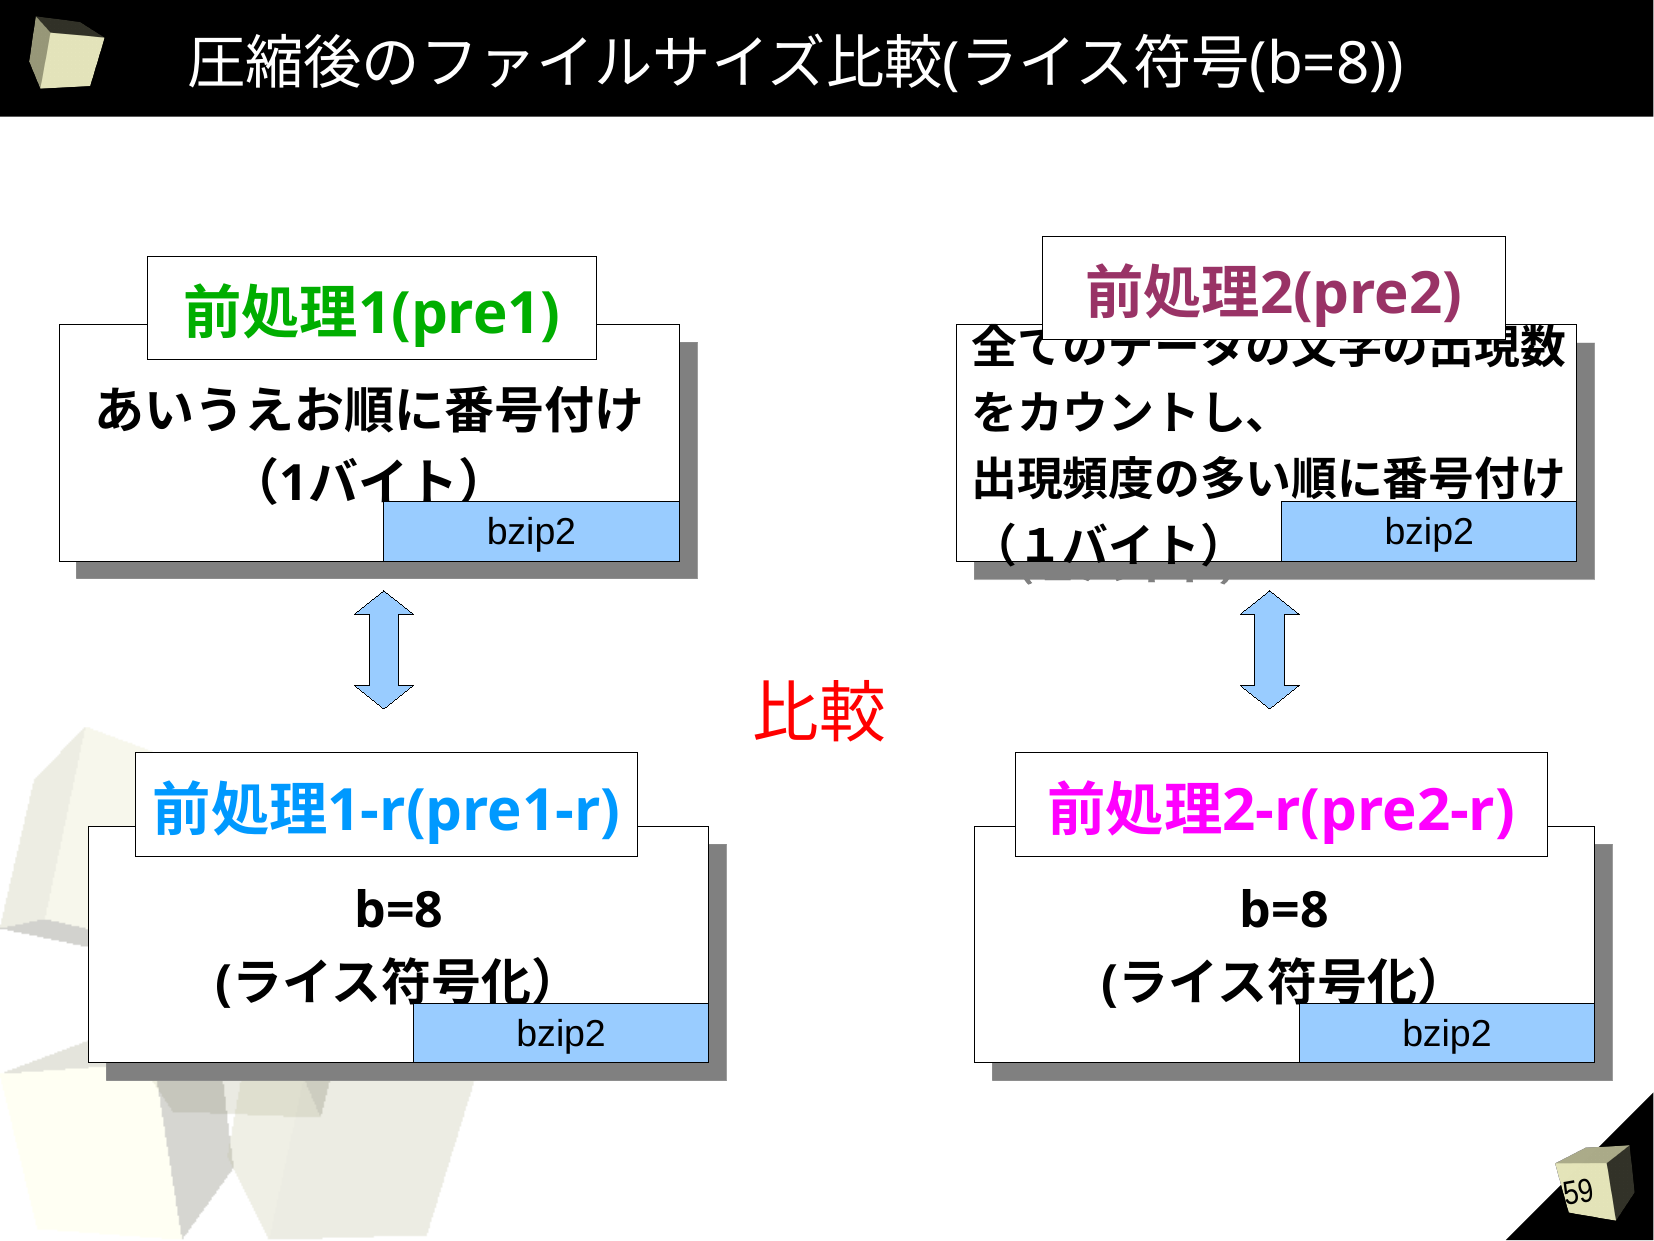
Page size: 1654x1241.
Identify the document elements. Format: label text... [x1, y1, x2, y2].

text_box bzip2 [413, 1003, 709, 1063]
text_box ■圧縮後のファイルサイズ比較(ライス符号(b=8)) [118, 8, 1536, 89]
text_box 比較 [738, 651, 1536, 734]
text_box bzip2 [383, 501, 680, 562]
text_box 前処理2(pre2) [1042, 236, 1506, 340]
picture [0, 726, 477, 1241]
text_box 前処理1(pre1) [147, 256, 597, 360]
text_box b=8 (ライス符号化） [88, 826, 709, 1063]
text_box 前処理1-r(pre1-r) [135, 752, 638, 857]
text_box bzip2 [1281, 501, 1577, 562]
text_box 前処理2-r(pre2-r) [1015, 752, 1548, 857]
text_box [354, 590, 414, 709]
text_box [1240, 590, 1300, 709]
text_box b=8 (ライス符号化） [974, 826, 1595, 1063]
text_box bzip2 [1299, 1003, 1595, 1063]
text_box 全てのデータの文字の出現数 をカウントし、 出現頻度の多い順に番号付け （１バイト） [956, 324, 1577, 562]
text_box あいうえお順に番号付け （1バイト） [59, 324, 680, 562]
